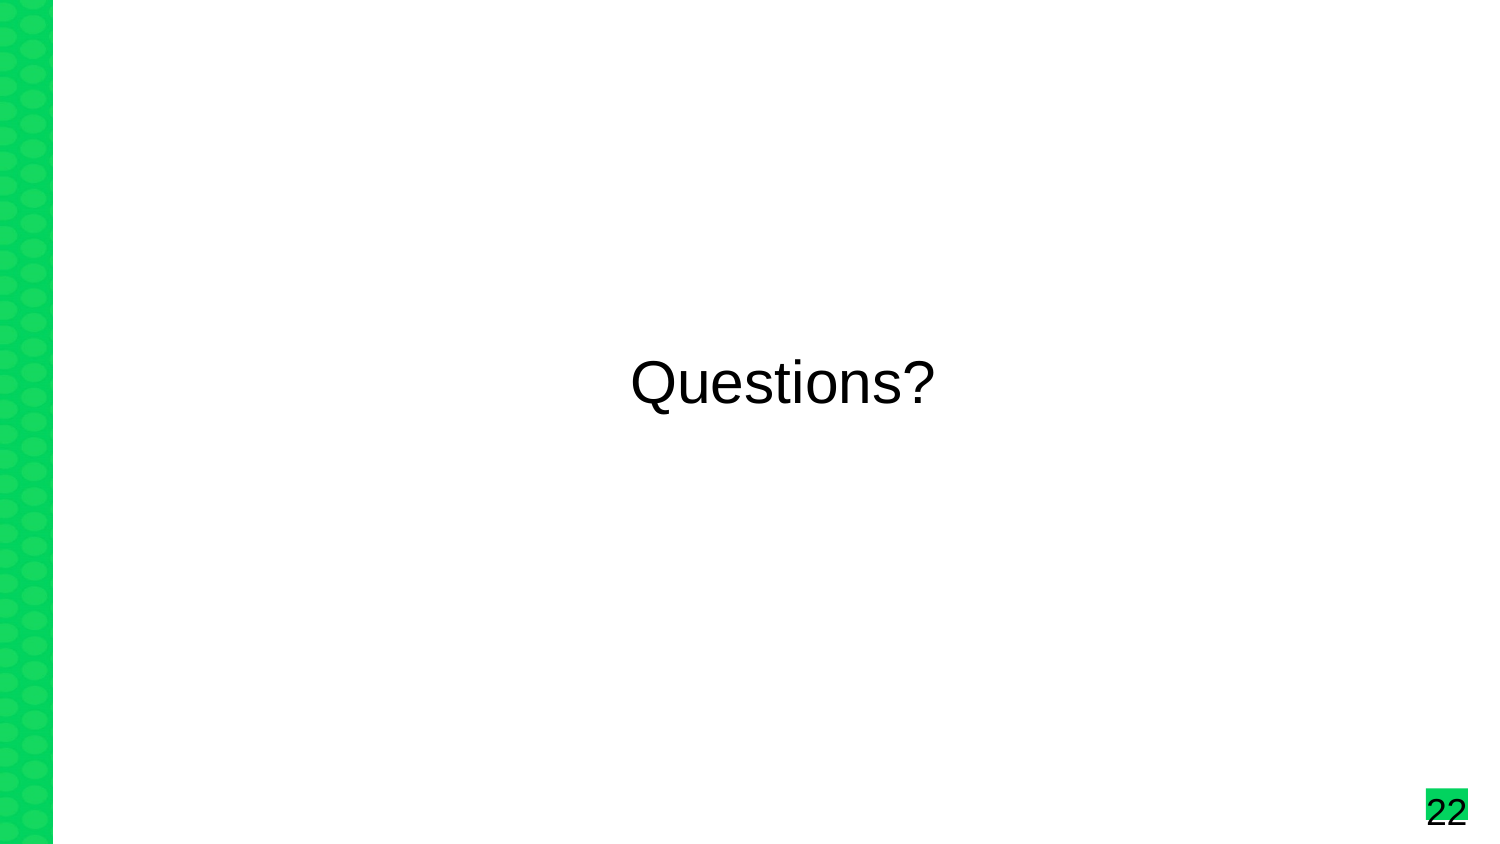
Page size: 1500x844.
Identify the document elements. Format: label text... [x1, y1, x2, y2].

picture [0, 0, 53, 844]
text_box Questions? [540, 335, 1045, 508]
text_box <number> [1425, 788, 1468, 820]
